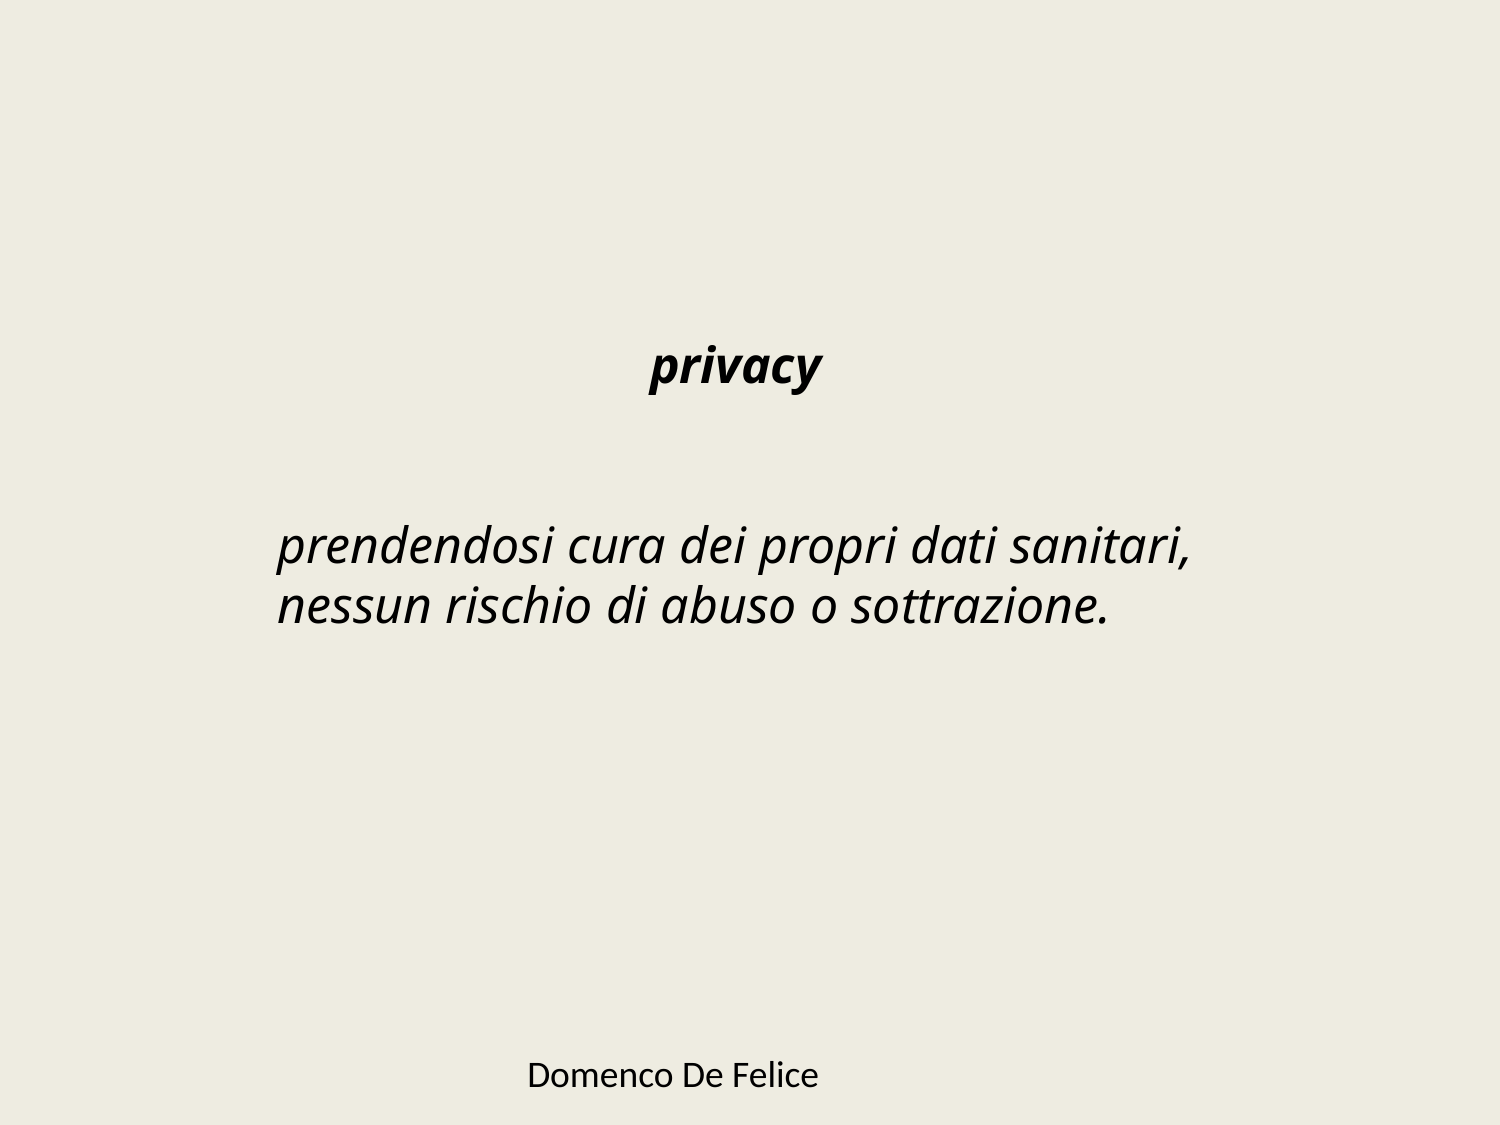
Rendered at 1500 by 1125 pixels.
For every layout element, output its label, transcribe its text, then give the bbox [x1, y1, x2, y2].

text_box privacy prendendosi cura dei propri dati sanitari, nessun rischio di abuso o sottrazione. [262, 326, 1209, 822]
footer Domenco De Felice [512, 1042, 988, 1103]
